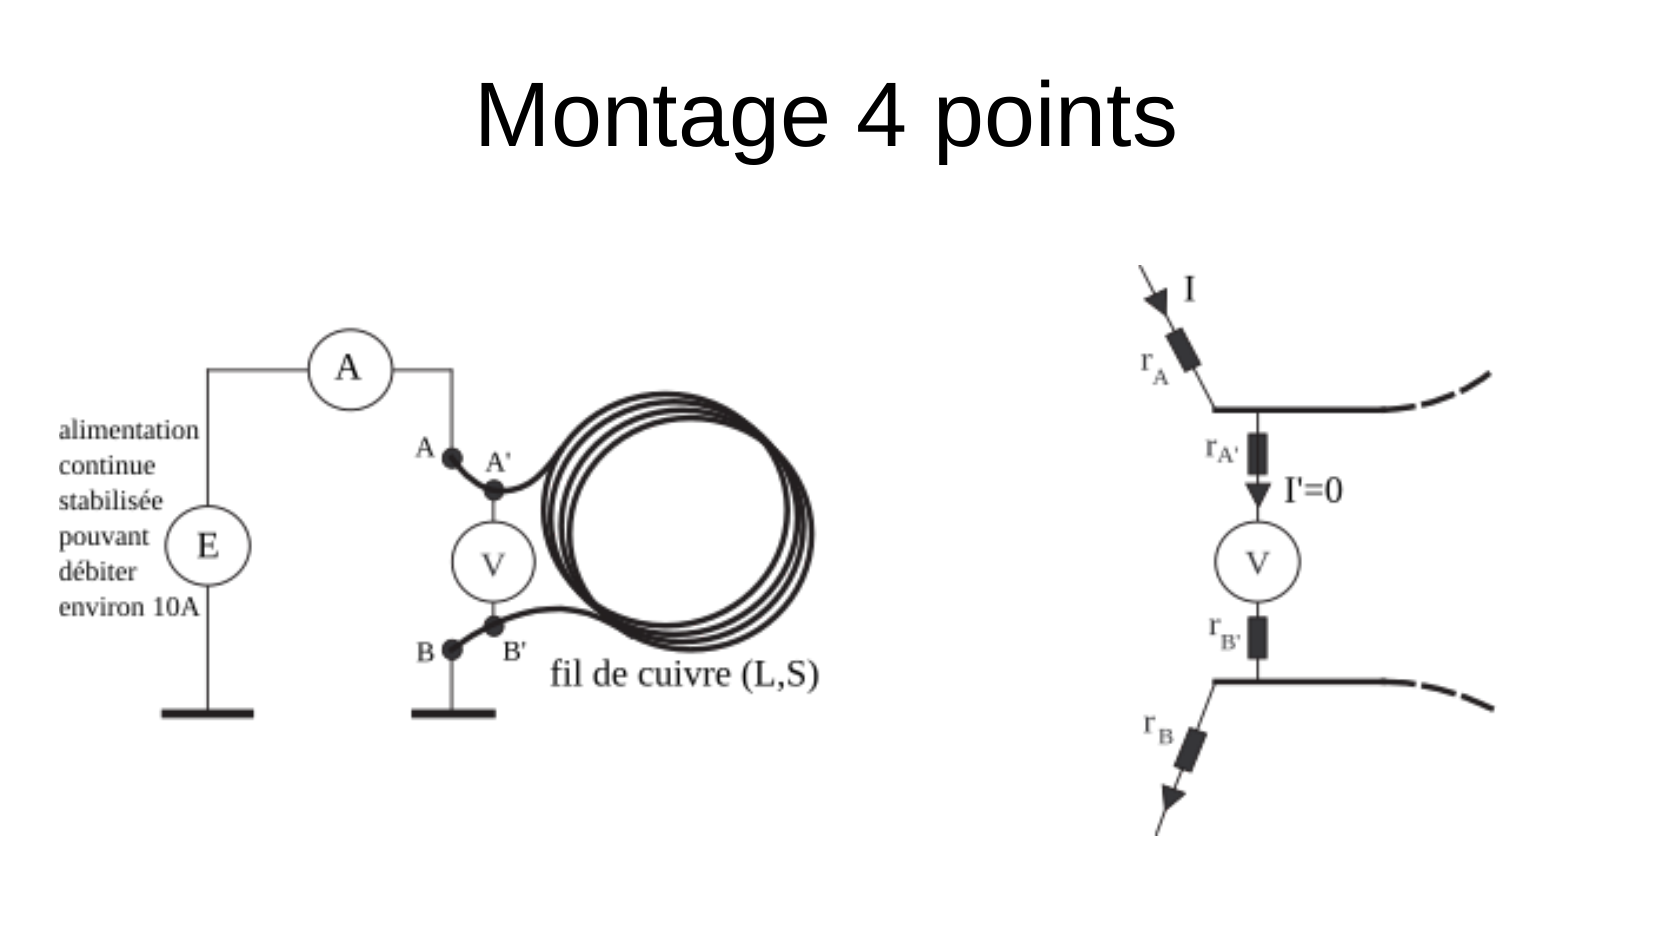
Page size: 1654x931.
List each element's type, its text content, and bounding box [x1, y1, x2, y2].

picture [59, 265, 1502, 836]
title Montage 4 points [82, 37, 1571, 193]
